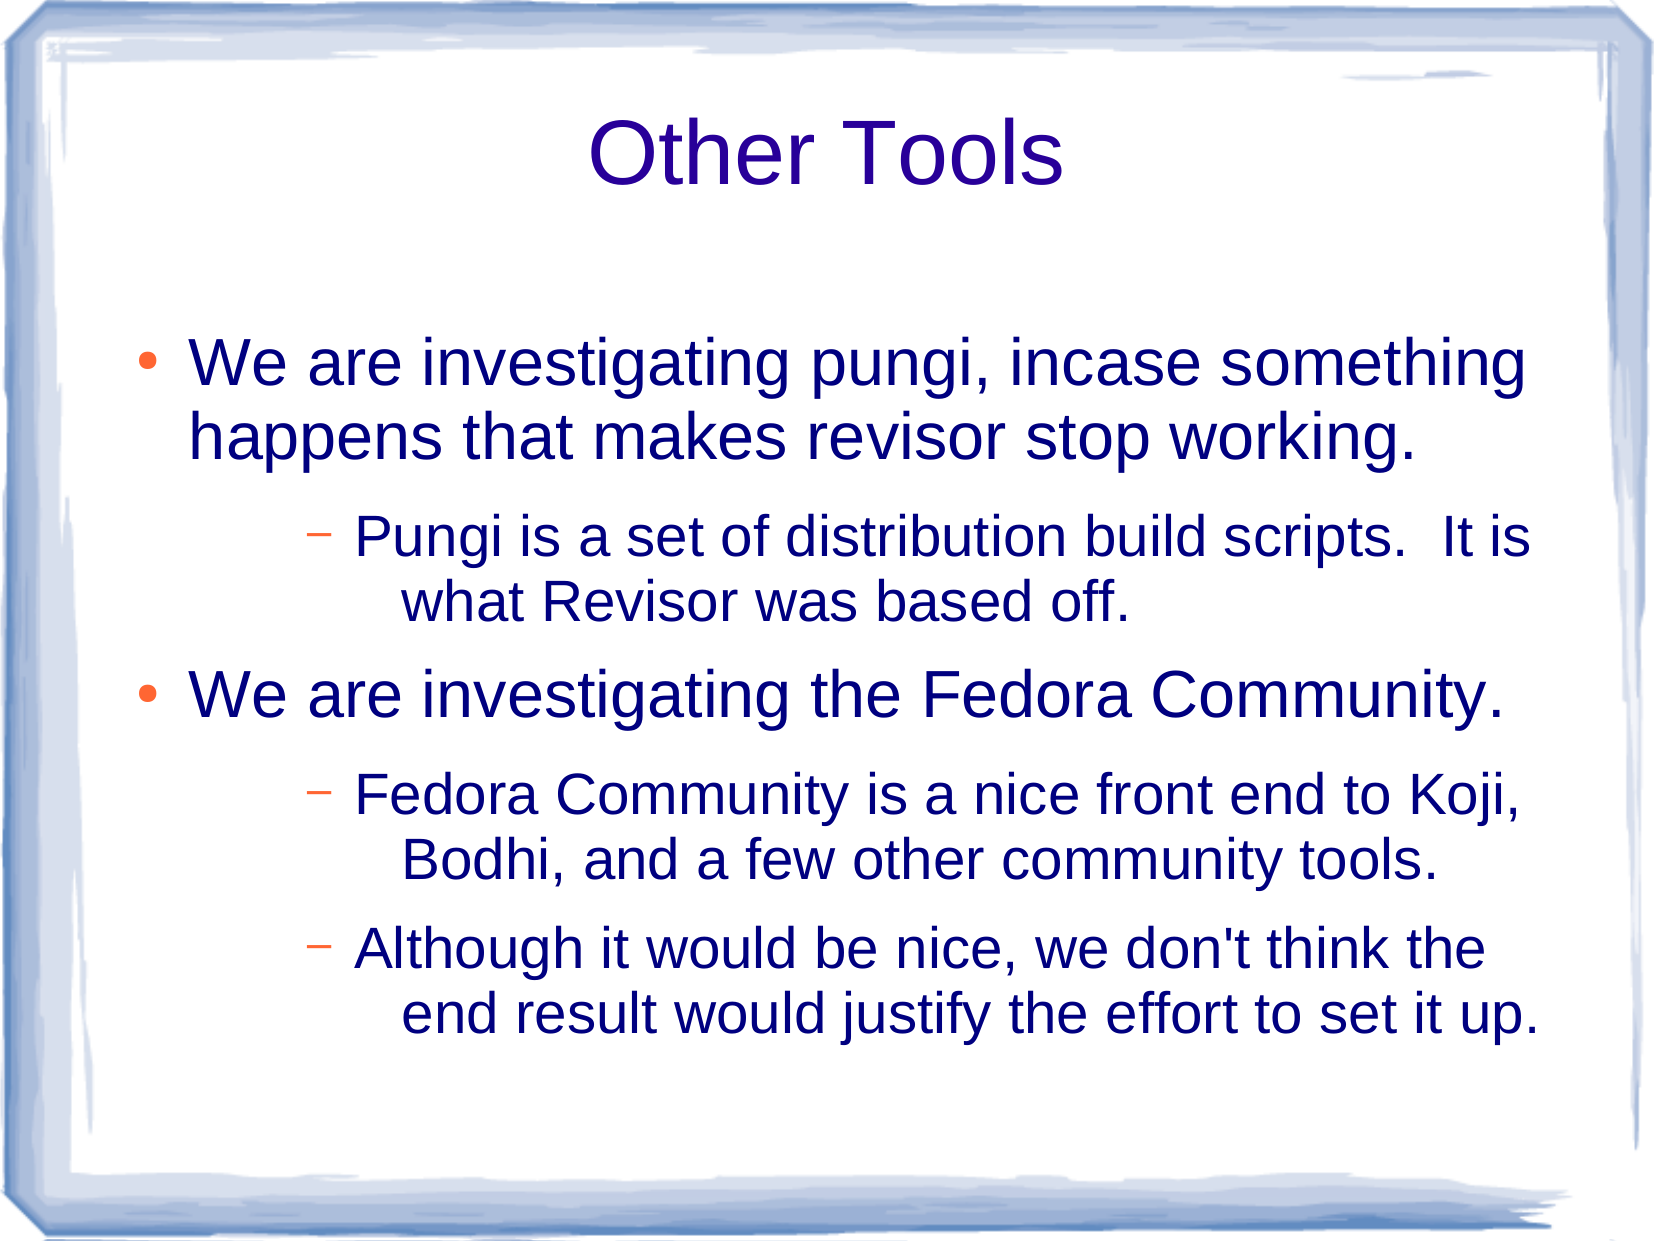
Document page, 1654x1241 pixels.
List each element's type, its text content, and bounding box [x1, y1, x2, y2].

list We are investigating pungi, incase something happens that makes revisor stop working. Pungi is a set of distribution build scripts. It is what Revisor was based off. We are investigating the Fedora Community. Fedora Community is a nice front end to Koji, Bodhi, and a few other community tools. Although it would be nice, we don't think the end result would justify the effort to set it up. [118, 324, 1571, 1046]
title Other Tools [82, 49, 1571, 257]
picture [0, 0, 1654, 1241]
